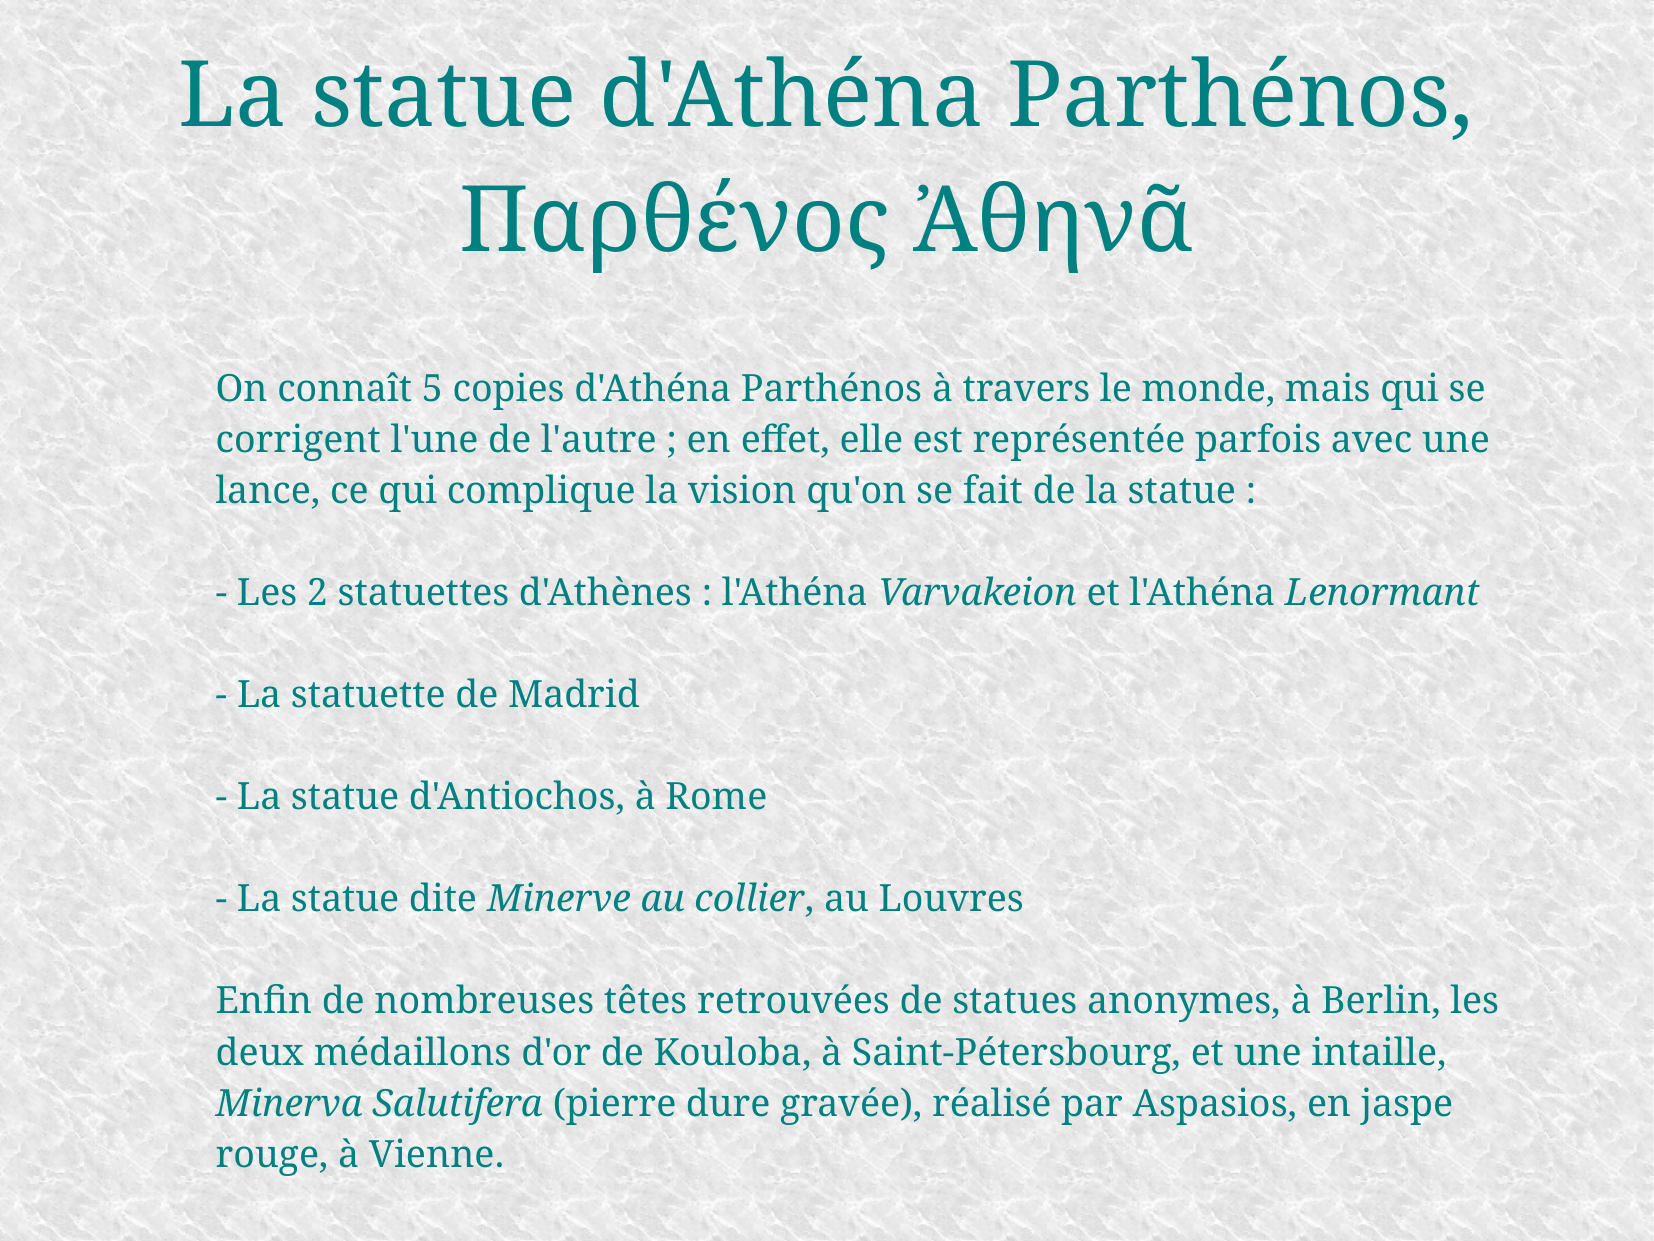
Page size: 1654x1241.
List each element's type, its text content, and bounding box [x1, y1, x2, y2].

title La statue d'Athéna Parthénos, Παρθένος Ἀθηνᾶ [82, 29, 1571, 277]
text_box On connaît 5 copies d'Athéna Parthénos à travers le monde, mais qui se corrigent l'une de l'autre ; en effet, elle est représentée parfois avec une lance, ce qui complique la vision qu'on se fait de la statue : - Les 2 statuettes d'Athènes : l'Athéna Varvakeion et l'Athéna Lenormant - La statuette de Madrid - La statue d'Antiochos, à Rome - La statue dite Minerve au collier, au Louvres Enfin de nombreuses têtes retrouvées de statues anonymes, à Berlin, les deux médaillons d'or de Kouloba, à Saint-Pétersbourg, et une intaille, Minerva Salutifera (pierre dure gravée), réalisé par Aspasios, en jaspe rouge, à Vienne. [200, 354, 1524, 1174]
picture [0, 0, 1654, 1241]
